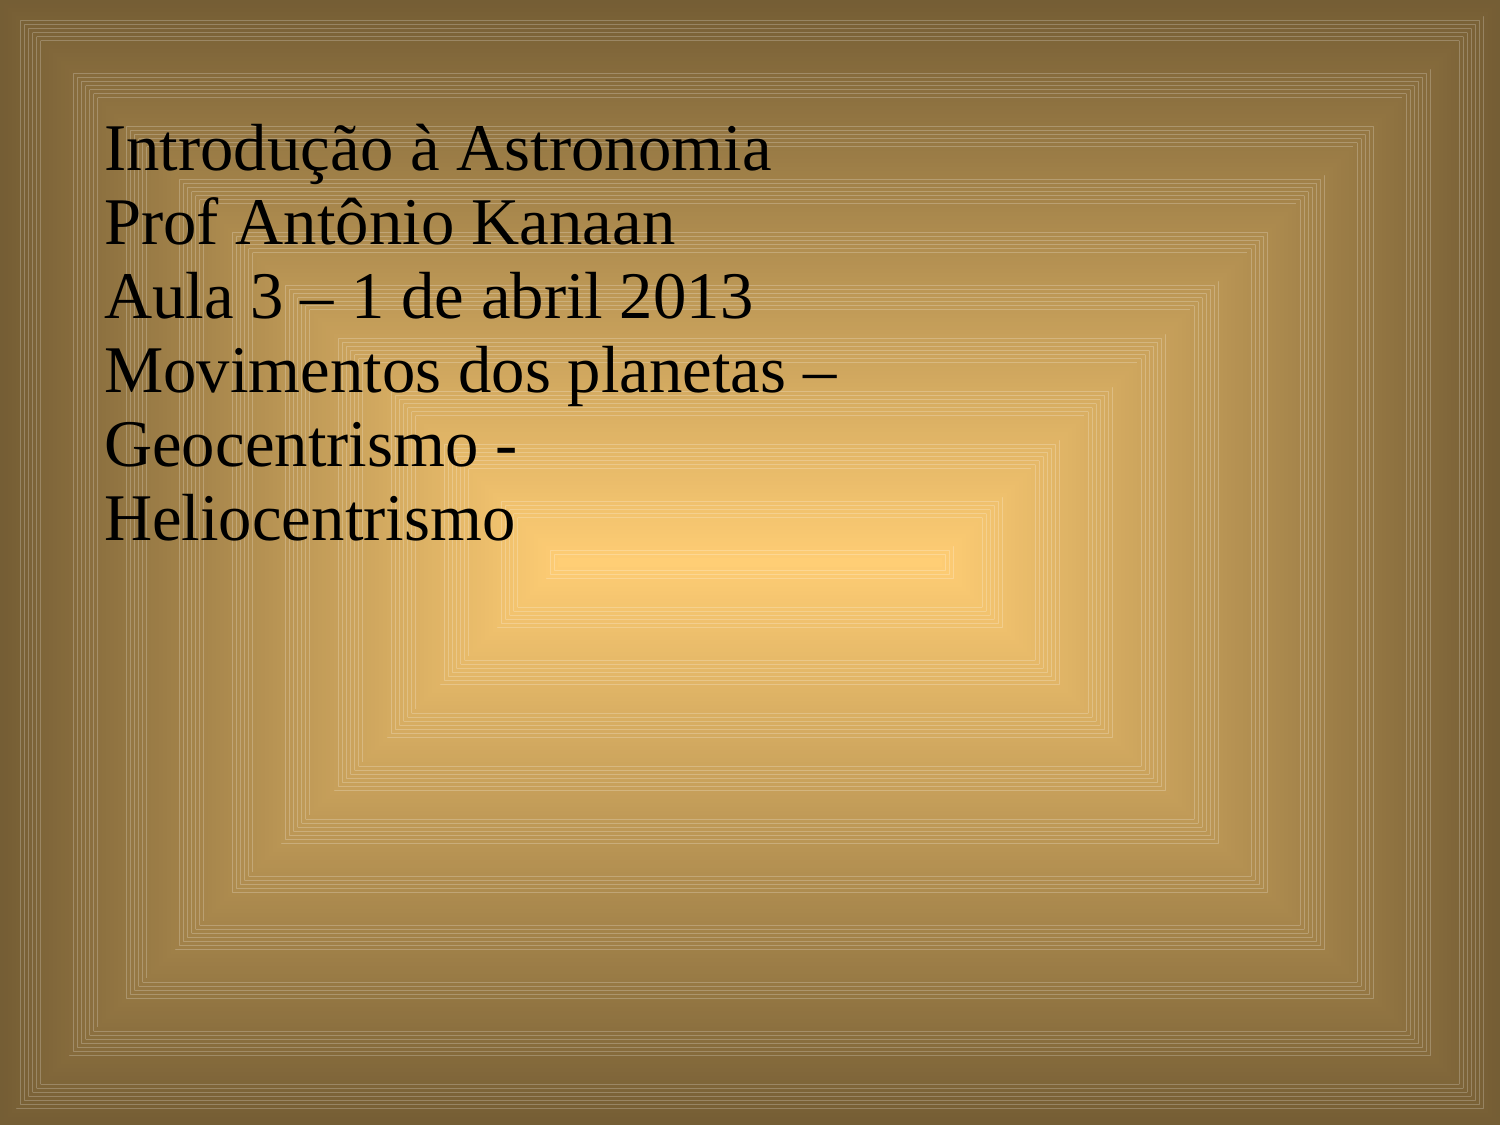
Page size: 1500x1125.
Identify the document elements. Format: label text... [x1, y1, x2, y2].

text_box Introdução à Astronomia Prof Antônio Kanaan Aula 3 – 1 de abril 2013 Movimentos dos planetas – Geocentrismo - Heliocentrismo [89, 103, 938, 826]
